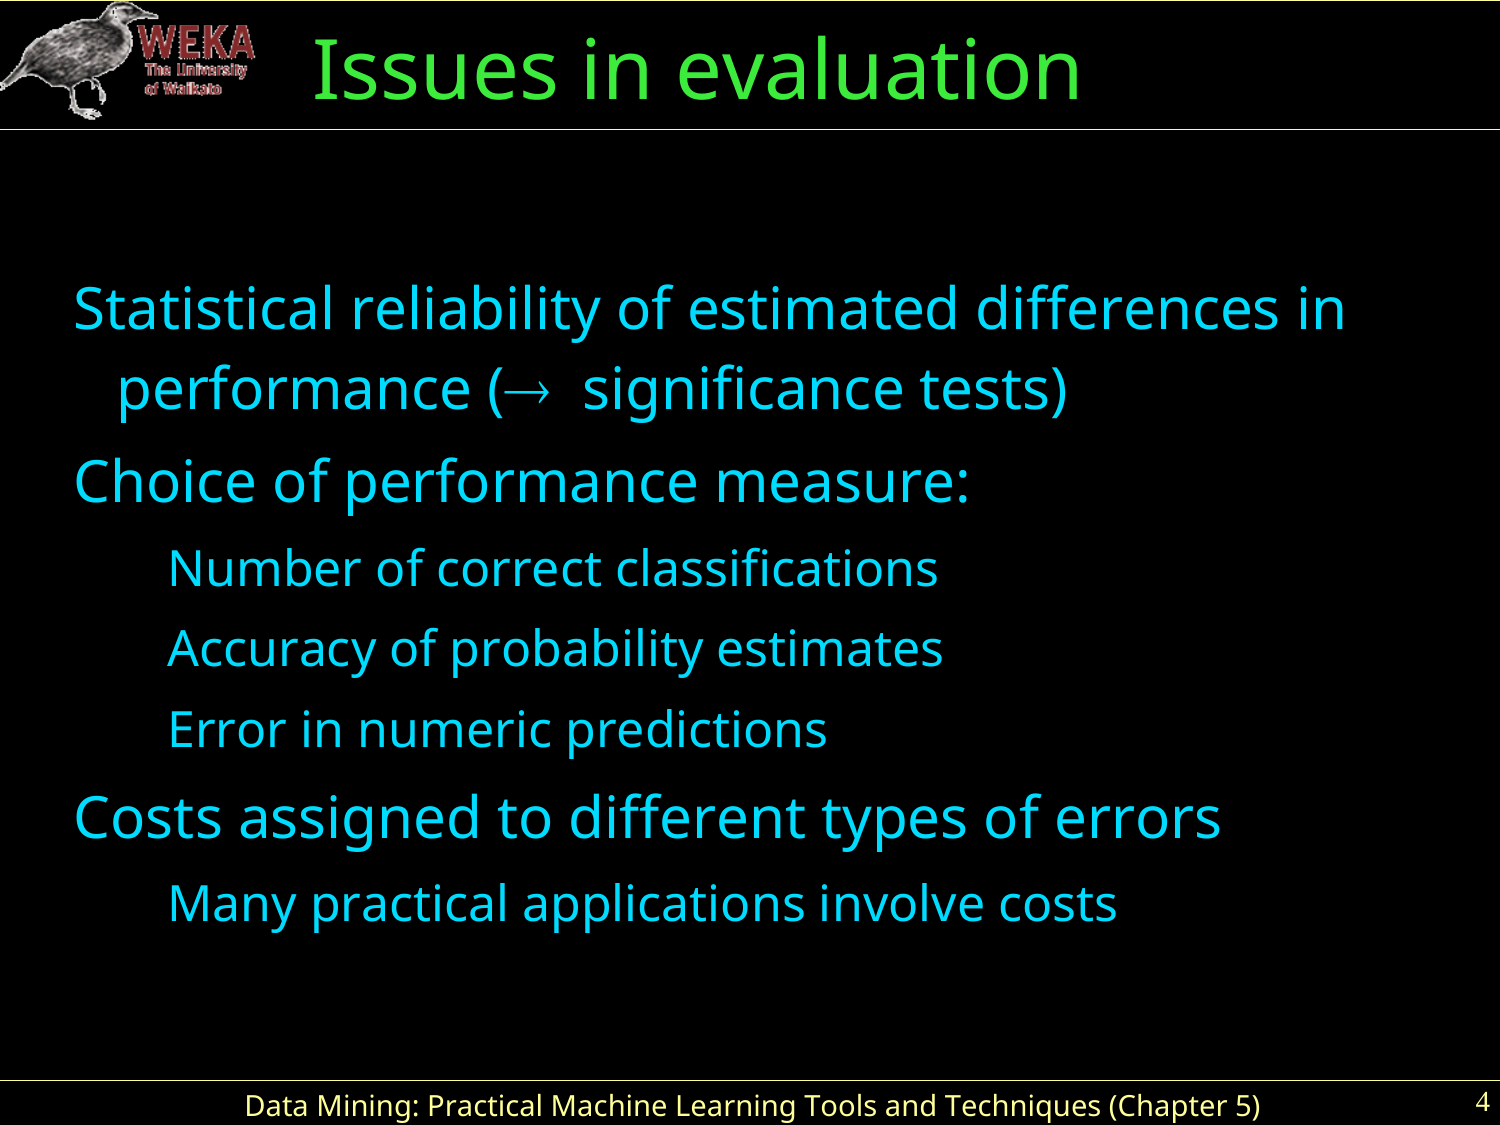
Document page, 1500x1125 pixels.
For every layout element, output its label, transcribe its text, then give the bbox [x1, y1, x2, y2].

picture [0, 1, 266, 129]
title Issues in evaluation [297, 0, 1500, 148]
text_box Statistical reliability of estimated differences in performance ( significance tests) Choice of performance measure: Number of correct classifications Accuracy of probability estimates Error in numeric predictions Costs assigned to different types of errors Many practical applications involve costs [59, 260, 1388, 936]
